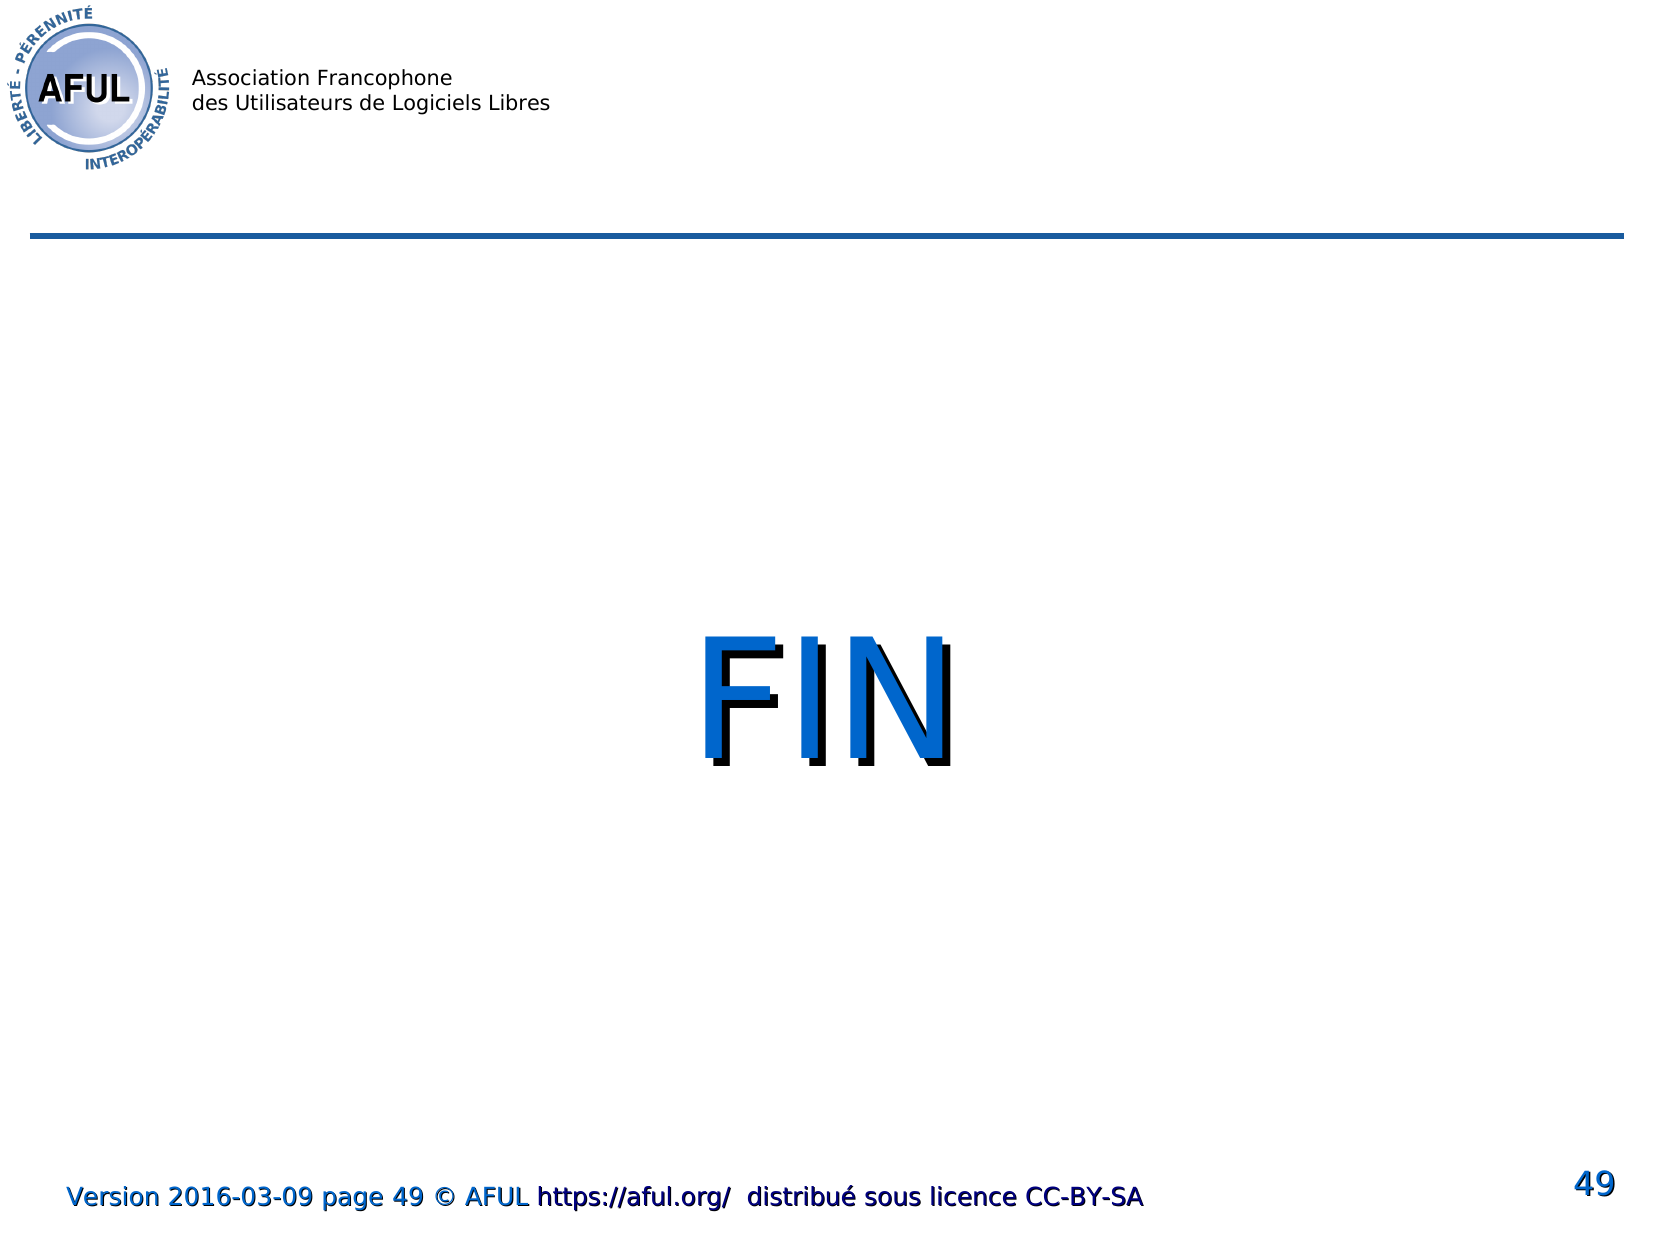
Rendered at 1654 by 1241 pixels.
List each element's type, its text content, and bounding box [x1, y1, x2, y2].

picture [0, 0, 178, 178]
text_box FIN [620, 596, 975, 981]
